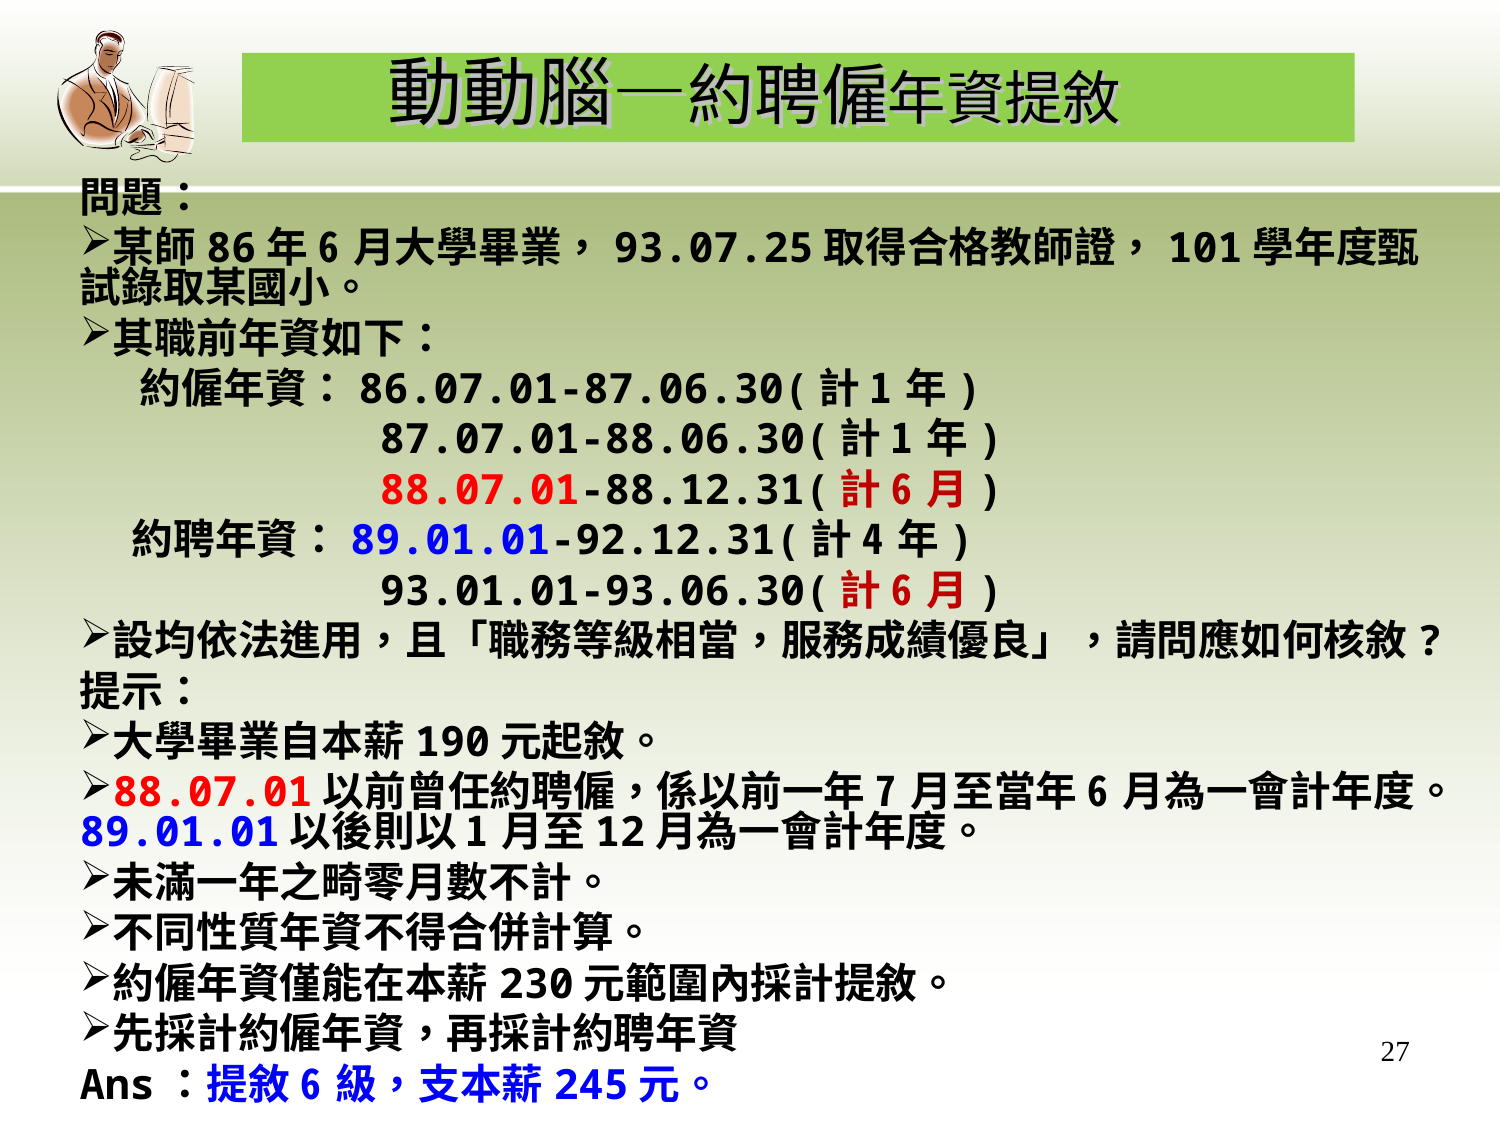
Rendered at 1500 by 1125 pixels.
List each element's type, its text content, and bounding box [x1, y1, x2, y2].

list 問題： 某師86年6月大學畢業，93.07.25取得合格教師證，101學年度甄試錄取某國小。 其職前年資如下： 約僱年資：86.07.01-87.06.30(計1年) 87.07.01-88.06.30(計1年) 88.07.01-88.12.31(計6月) 約聘年資：89.01.01-92.12.31(計4年) 93.01.01-93.06.30(計6月) 設均依法進用，且「職務等級相當，服務成績優良」，請問應如何核敘? 提示： 大學畢業自本薪190元起敘。 88.07.01以前曾任約聘僱，係以前一年7月至當年6月為一會計年度。89.01.01以後則以1月至12月為一會計年度。 未滿一年之畸零月數不計。 不同性質年資不得合併計算。 約僱年資僅能在本薪230元範圍內採計提敘。 先採計約僱年資，再採計約聘年資 Ans：提敘6級，支本薪245元。 [64, 172, 1459, 1118]
title 動動腦—約聘僱年資提敘 [242, 52, 1355, 143]
picture [0, 0, 1500, 1125]
text_box <number> [1074, 1024, 1426, 1103]
